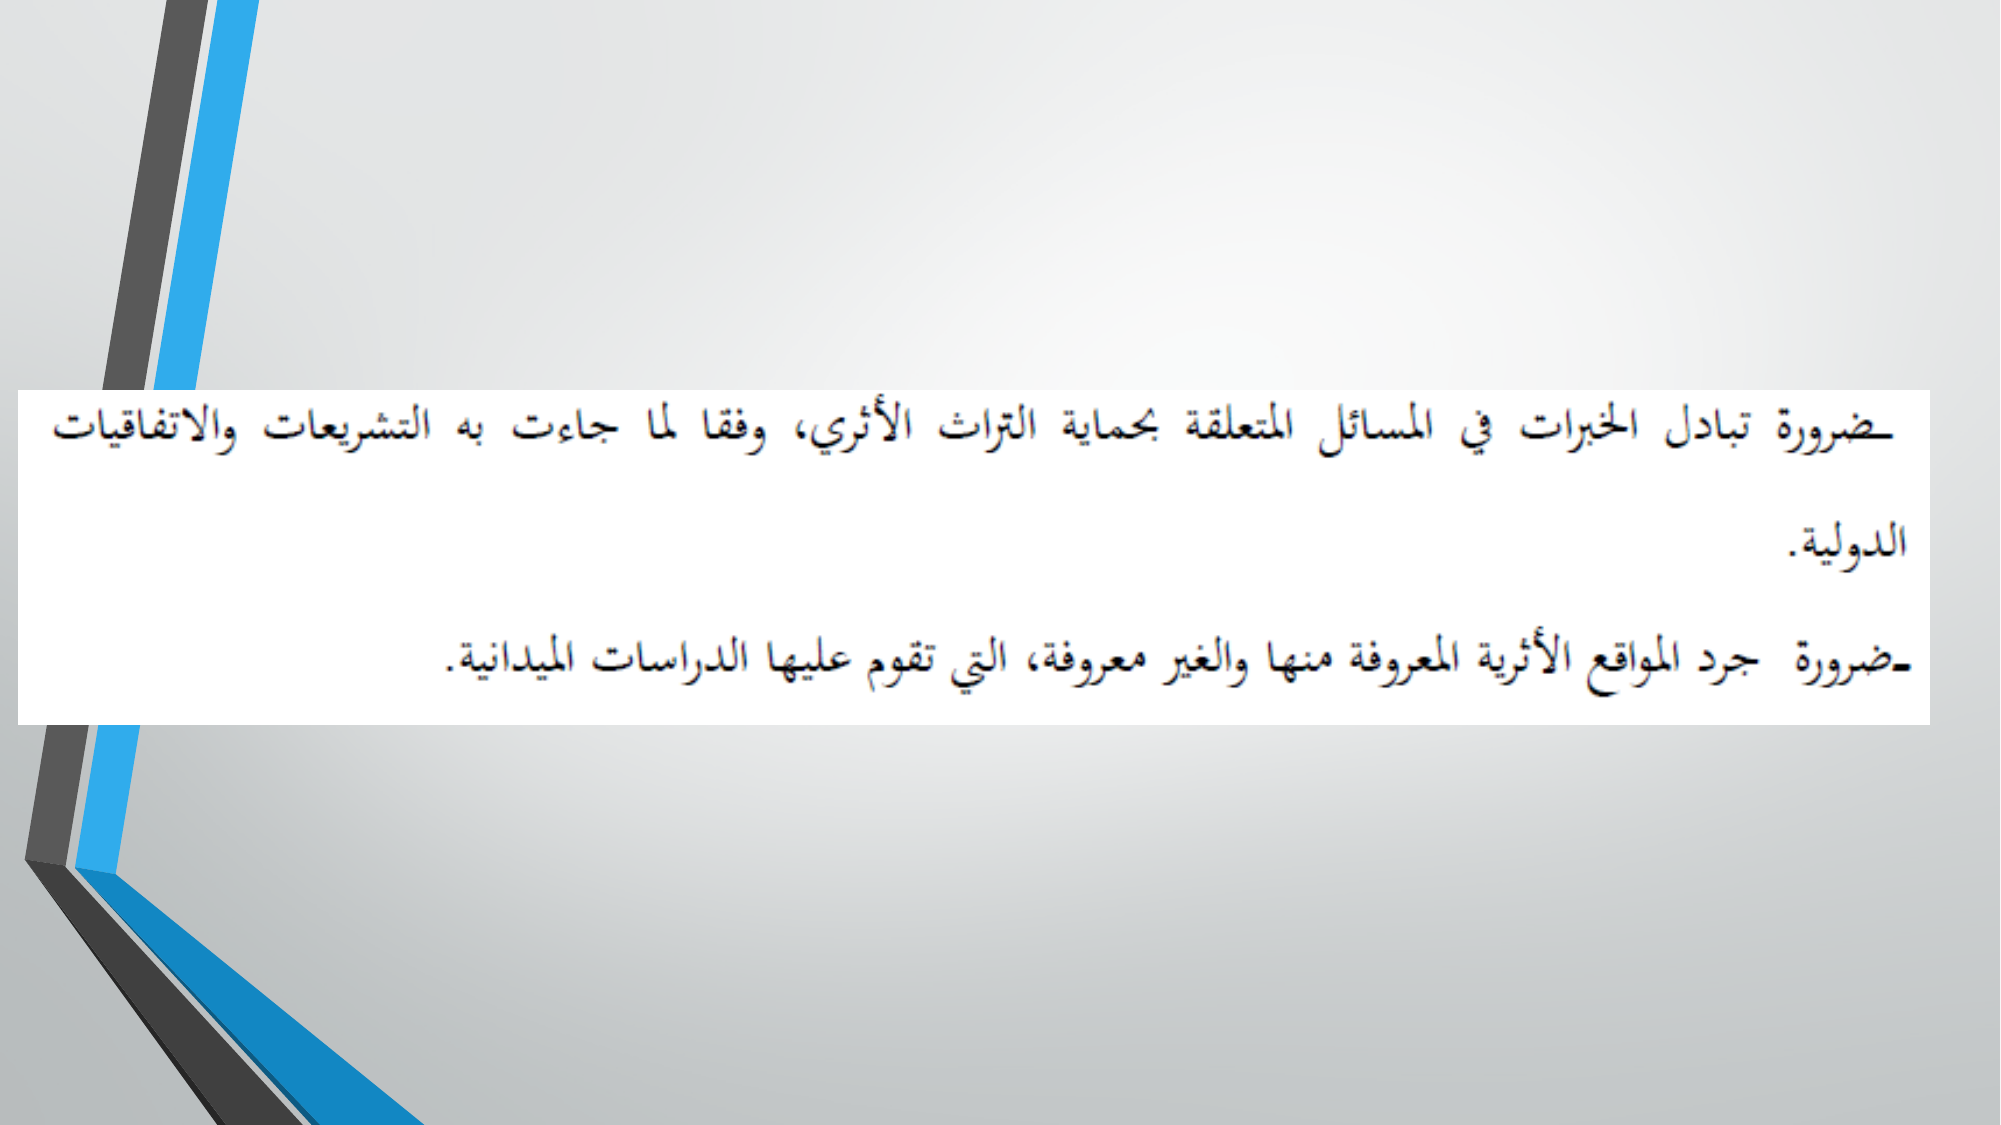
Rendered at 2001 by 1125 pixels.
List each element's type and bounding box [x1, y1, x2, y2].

picture [18, 390, 1930, 725]
